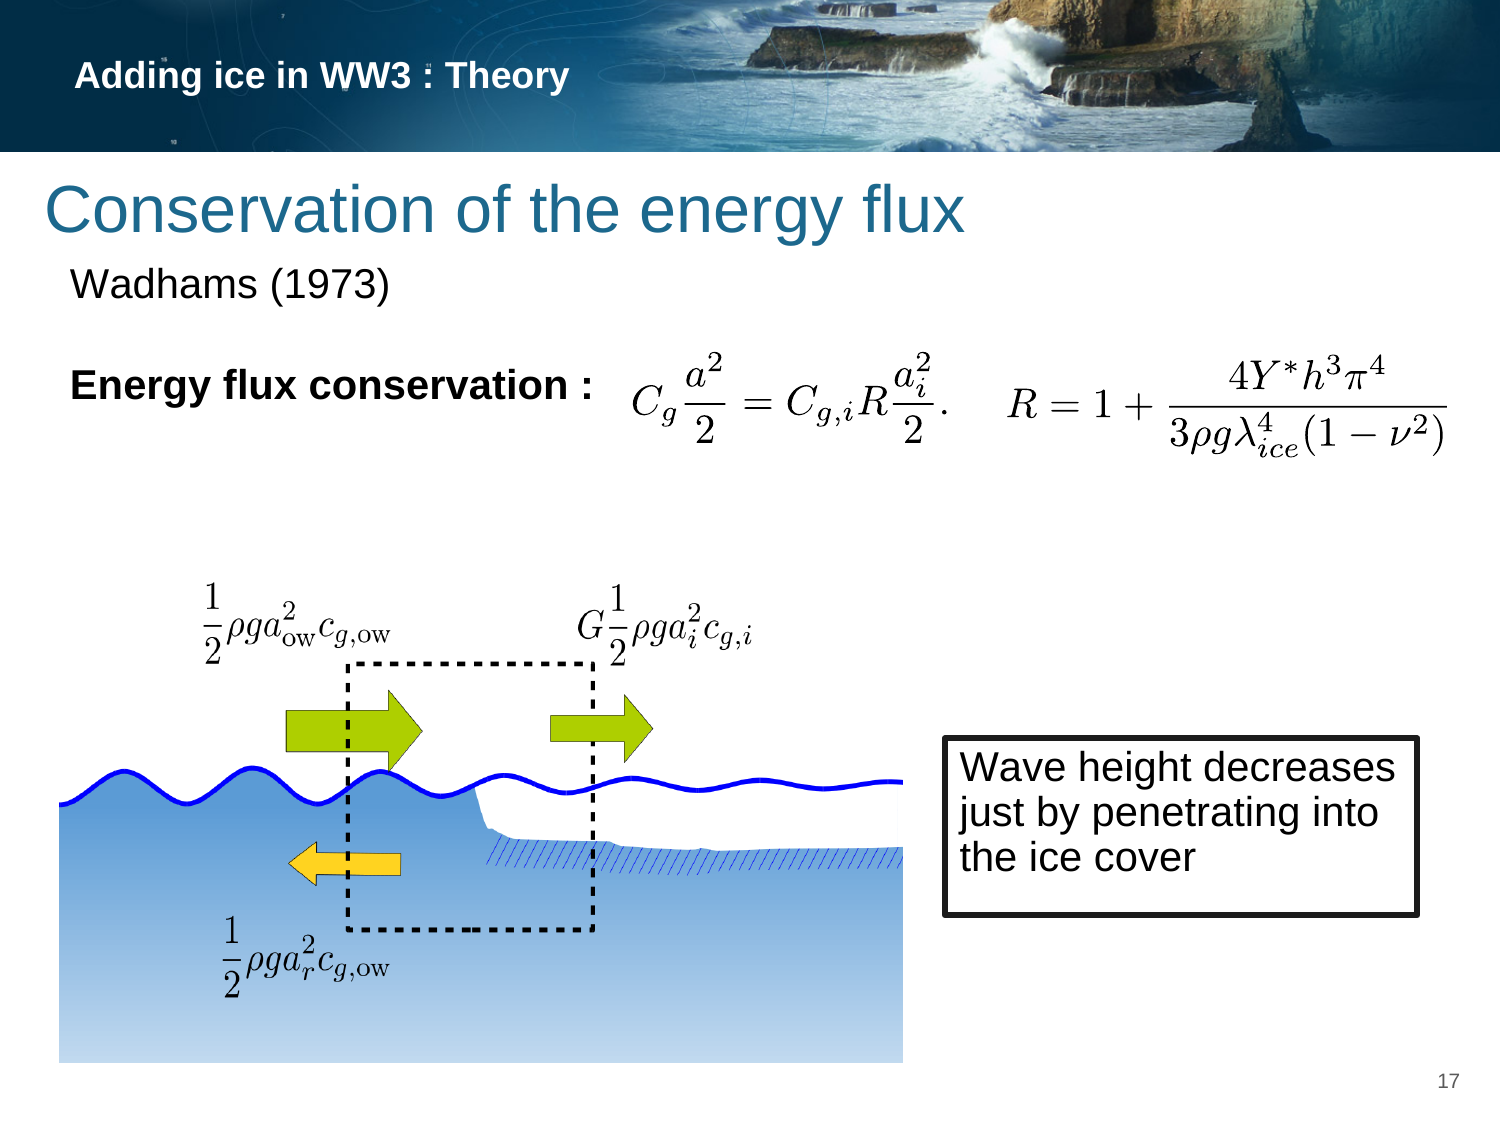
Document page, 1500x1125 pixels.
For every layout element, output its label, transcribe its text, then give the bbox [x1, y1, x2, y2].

text_box [630, 351, 951, 443]
text_box Wadhams (1973) [55, 255, 676, 321]
text_box [1005, 354, 1447, 458]
picture [0, 0, 1500, 152]
title Adding ice in WW3 : Theory [59, 29, 857, 119]
text_box Energy flux conservation : [55, 356, 676, 422]
picture [59, 514, 903, 1063]
text_box Wave height decreases just by penetrating into the ice cover [948, 741, 1414, 894]
title Conservation of the energy flux [29, 118, 1214, 294]
